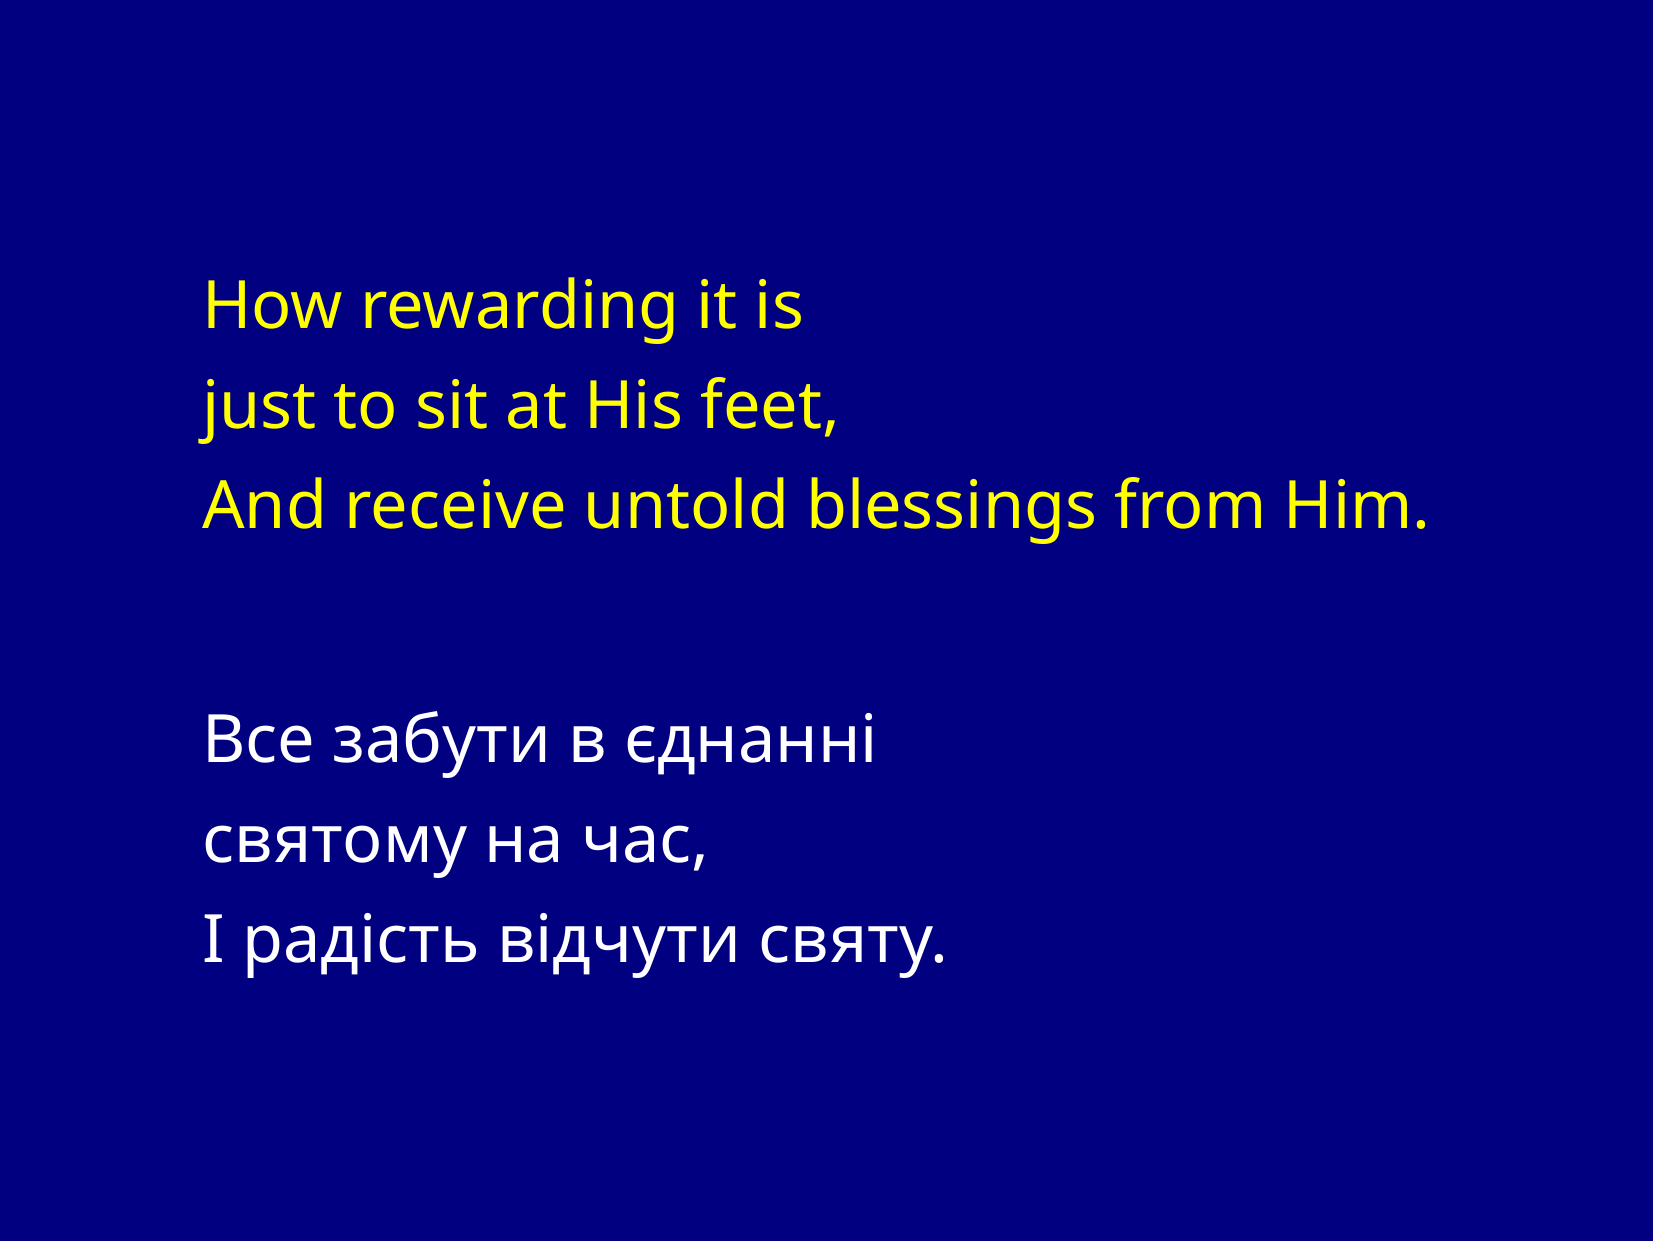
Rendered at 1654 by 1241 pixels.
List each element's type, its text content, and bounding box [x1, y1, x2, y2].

text_box How rewarding it is just to sit at His feet, And receive untold blessings from Him. [75, 150, 1576, 638]
text_box Все забути в єднанні святому на час, І радість відчути святу. [75, 675, 1576, 1163]
